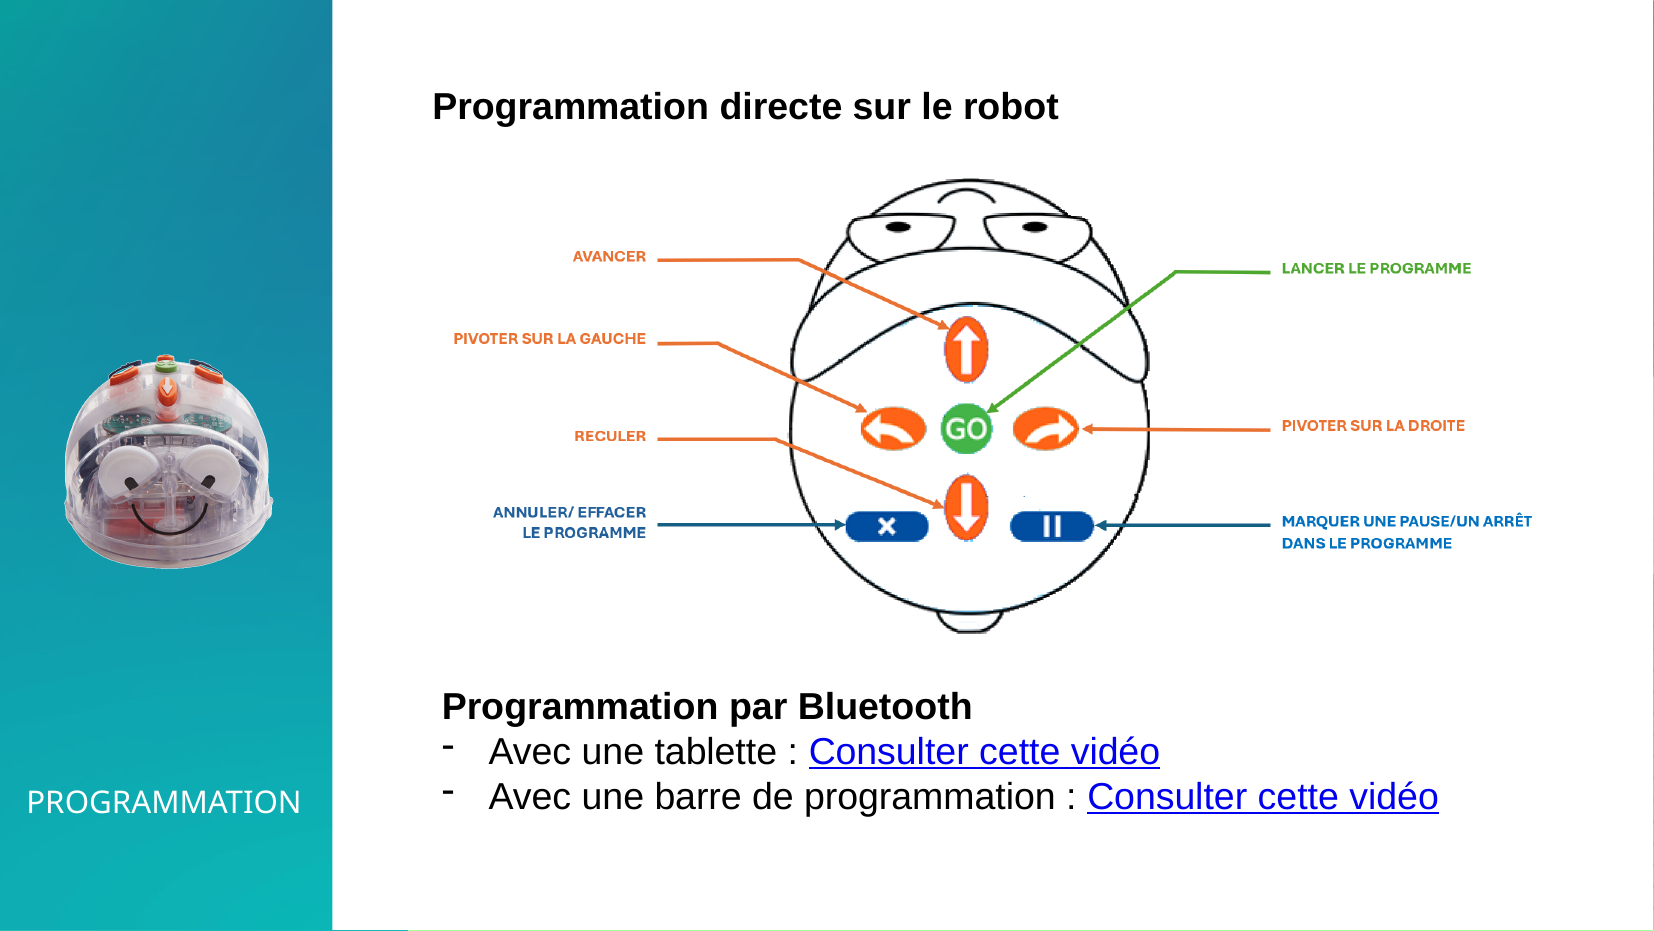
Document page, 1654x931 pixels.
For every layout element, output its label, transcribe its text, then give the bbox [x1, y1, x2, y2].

text_box [0, 0, 1654, 931]
text_box Programmation directe sur le robot [417, 74, 1088, 135]
picture [436, 166, 1538, 638]
picture [32, 330, 303, 600]
text_box Programmation par Bluetooth Avec une tablette : Consulter cette vidéo Avec une barre de programmation : Consulter cette vidéo [427, 674, 1613, 870]
text_box PROGRAMMATION [0, 774, 328, 827]
